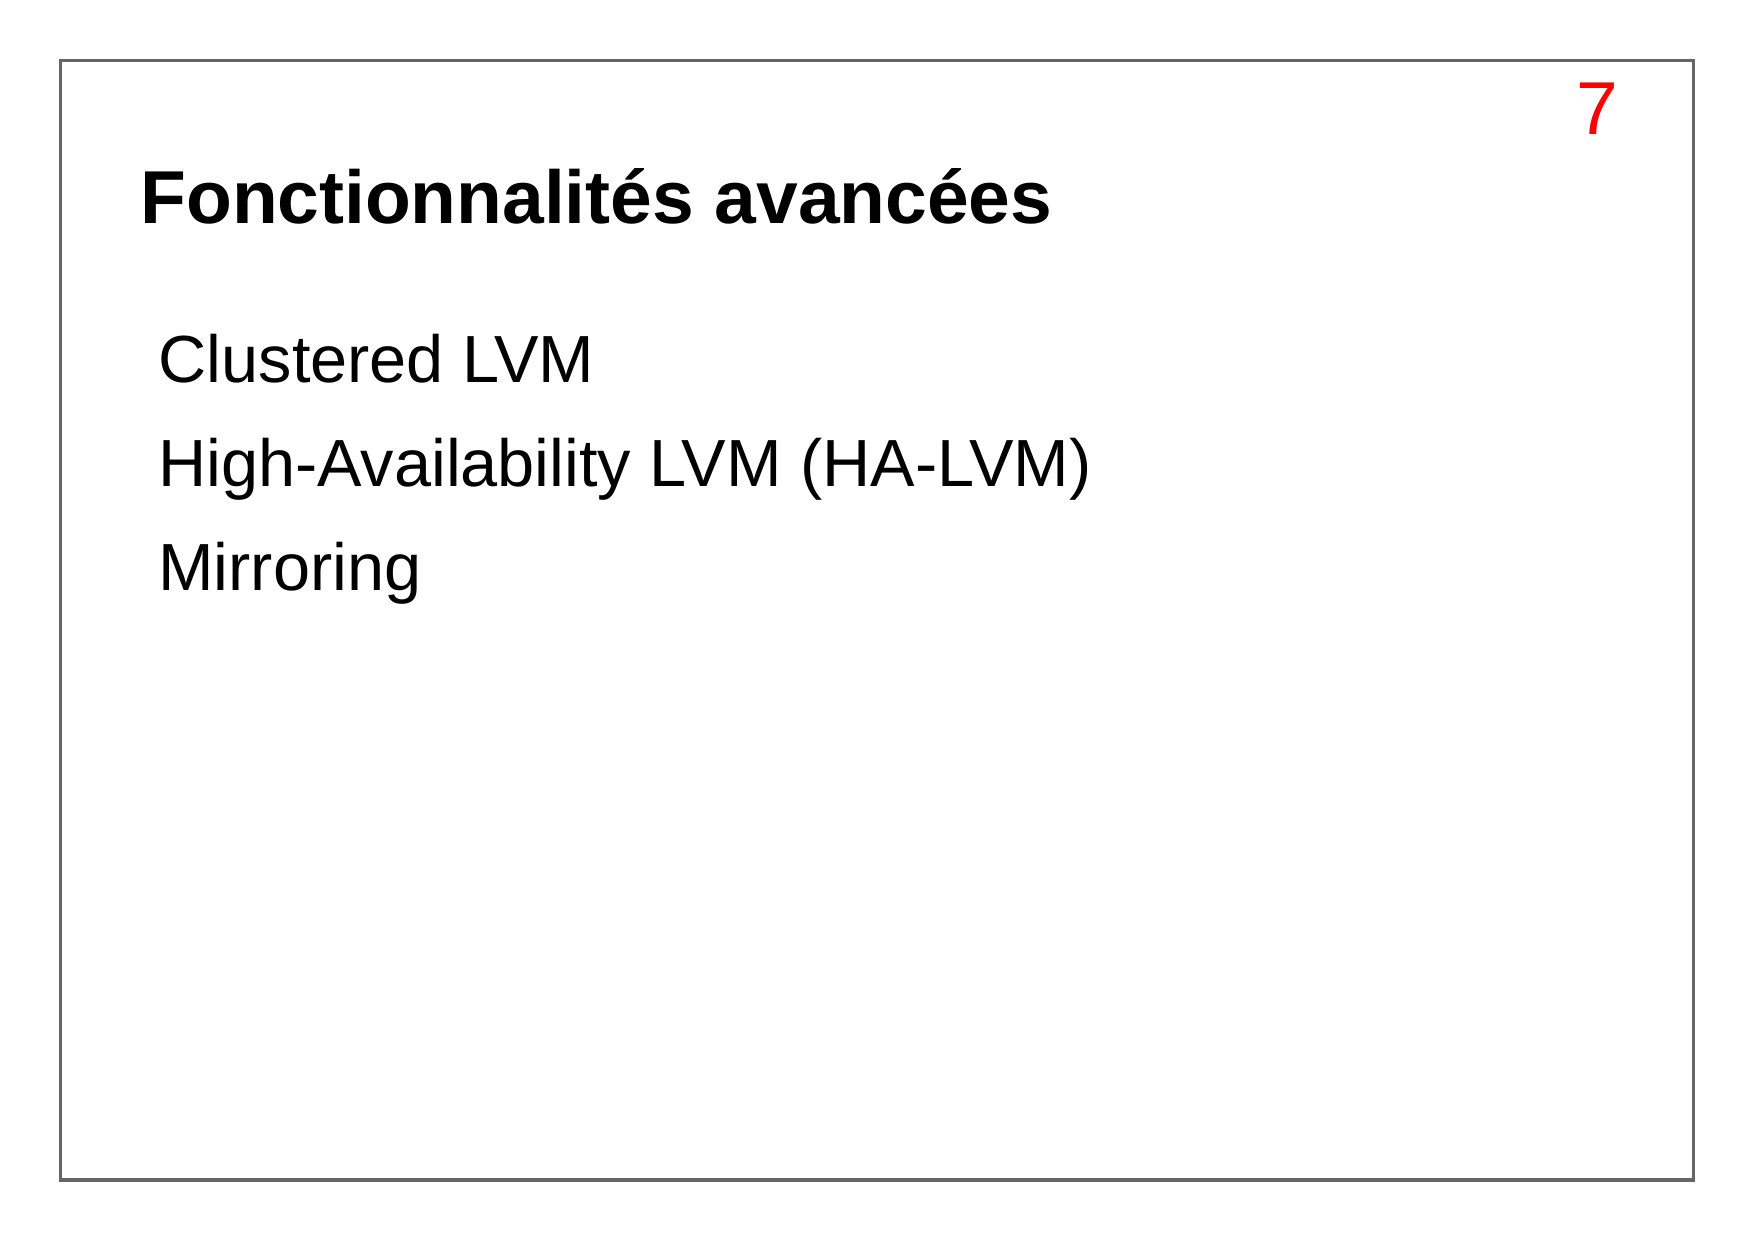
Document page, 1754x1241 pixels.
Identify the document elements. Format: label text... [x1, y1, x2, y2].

title Fonctionnalités avancées [140, 111, 1614, 284]
list Clustered LVM High-Availability LVM (HA-LVM) Mirroring [140, 321, 1614, 1048]
